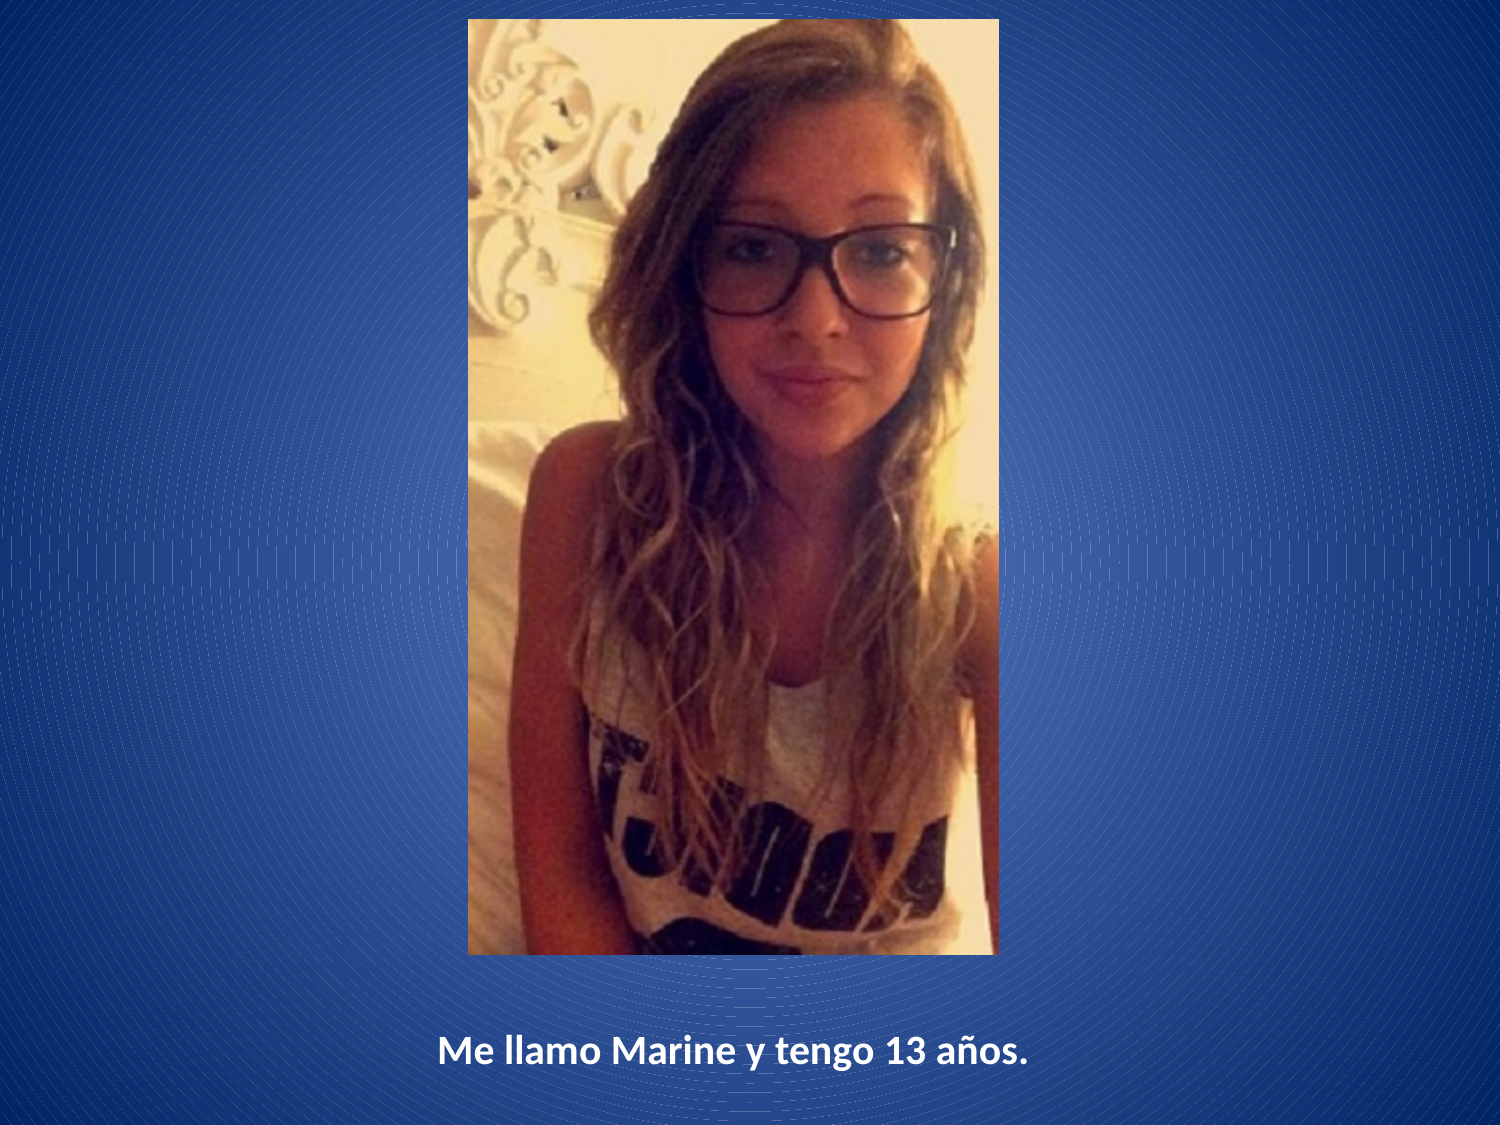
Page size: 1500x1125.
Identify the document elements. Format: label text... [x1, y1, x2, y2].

picture [468, 19, 999, 955]
title Me llamo Marine y tengo 13 años. [283, 987, 1184, 1081]
